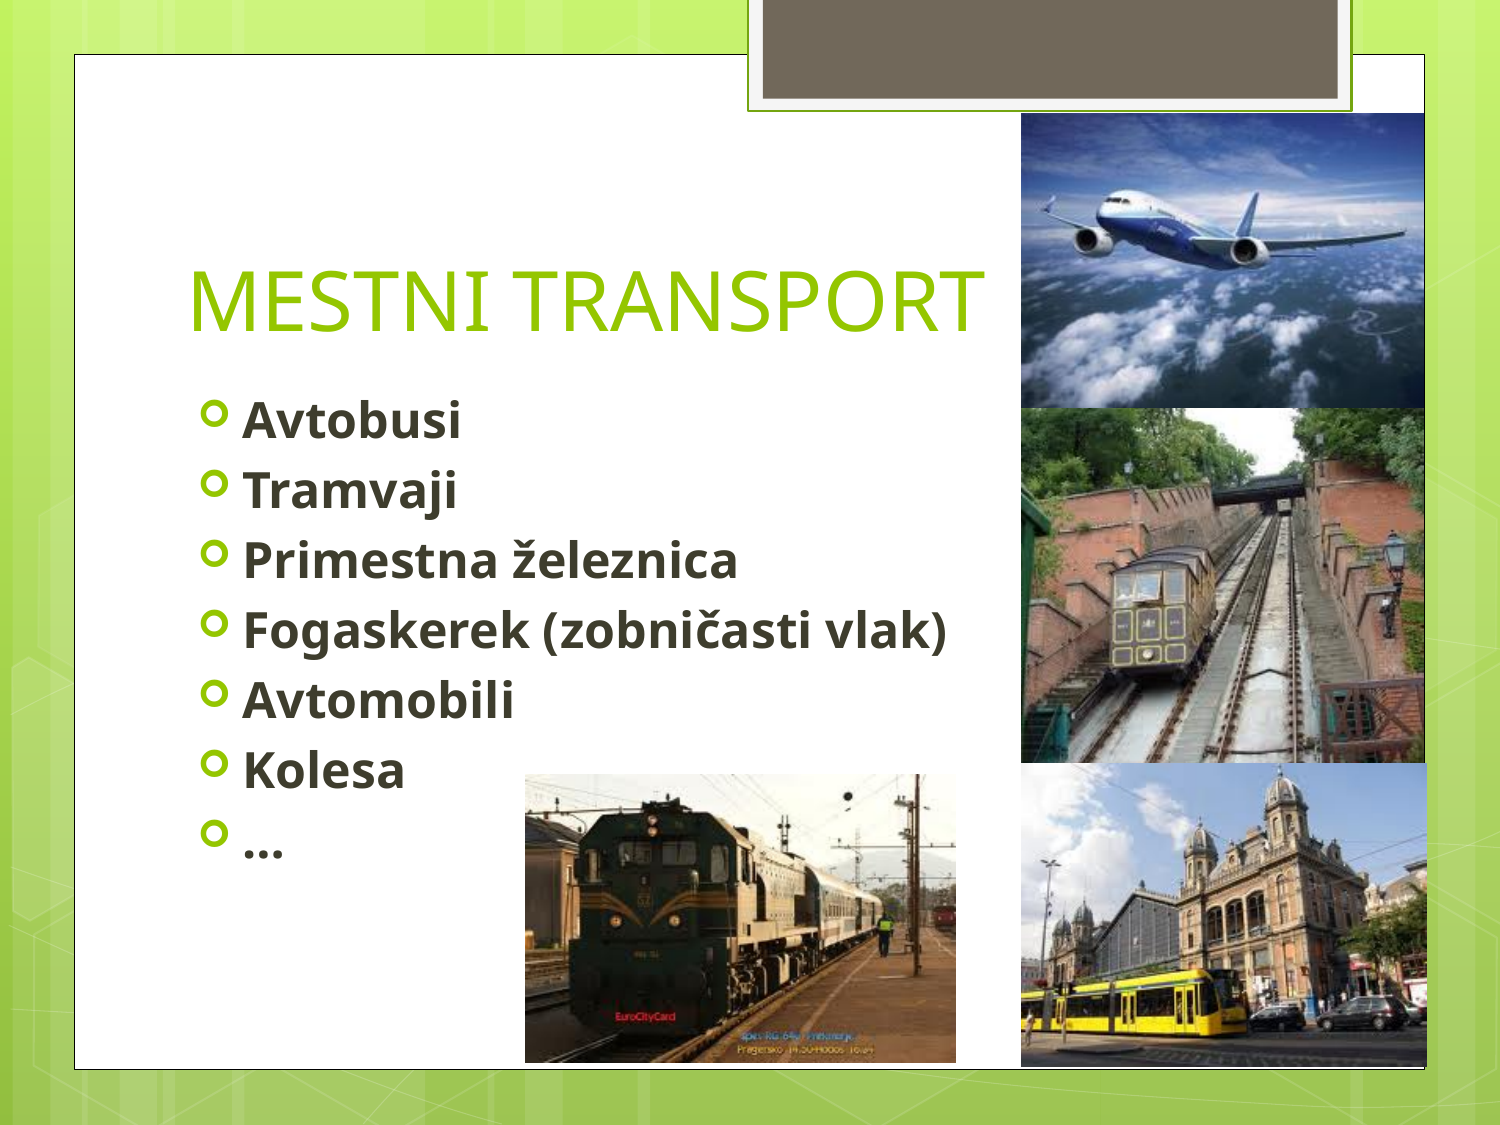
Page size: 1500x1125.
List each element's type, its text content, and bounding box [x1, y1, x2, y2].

list Avtobusi Tramvaji Primestna železnica Fogaskerek (zobničasti vlak) Avtomobili Kolesa … [171, 381, 1021, 957]
picture [525, 774, 956, 1063]
title MESTNI TRANSPORT [171, 168, 1021, 356]
picture [1021, 113, 1427, 1067]
